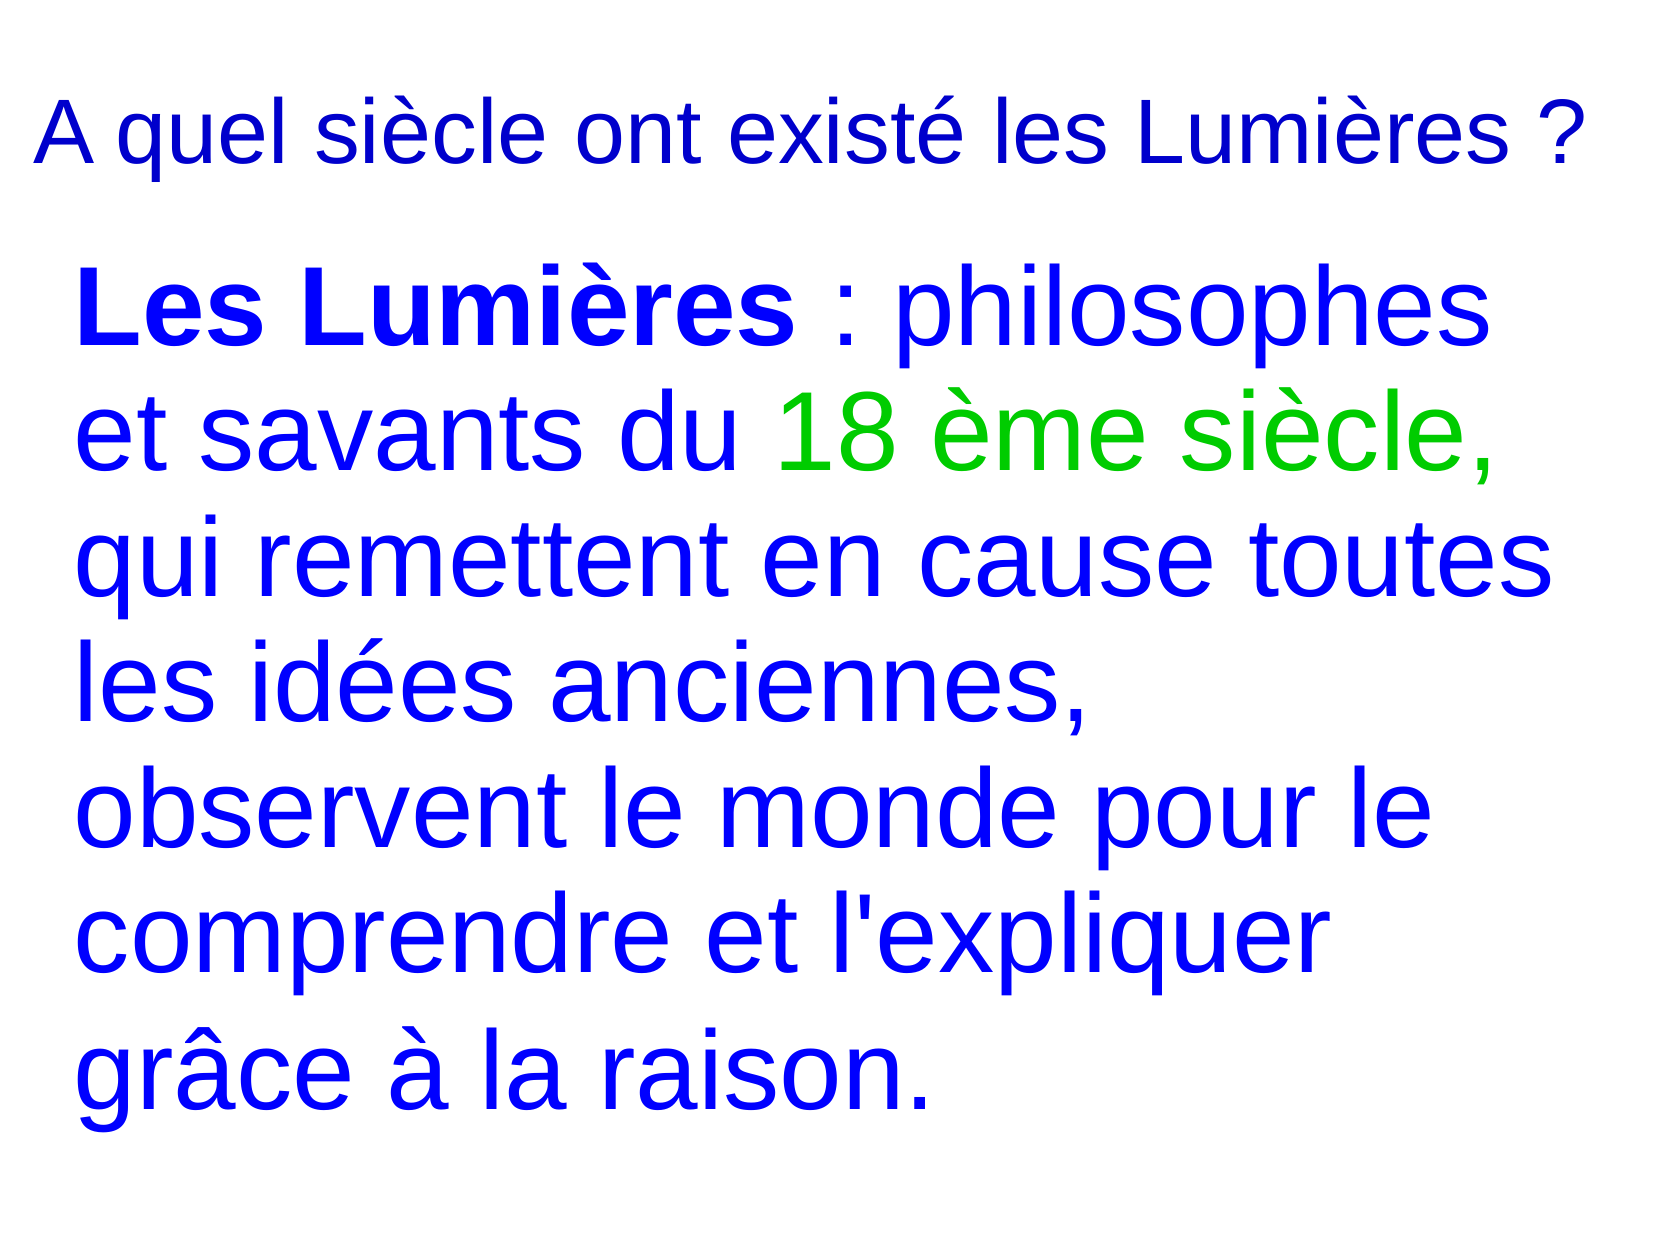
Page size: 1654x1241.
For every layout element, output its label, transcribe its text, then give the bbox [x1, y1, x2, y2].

title A quel siècle ont existé les Lumières ? [29, 56, 1595, 207]
text_box Les Lumières : philosophes et savants du 18 ème siècle, qui remettent en cause toutes les idées anciennes, observent le monde pour le comprendre et l'expliquer grâce à la raison. [59, 236, 1625, 1144]
